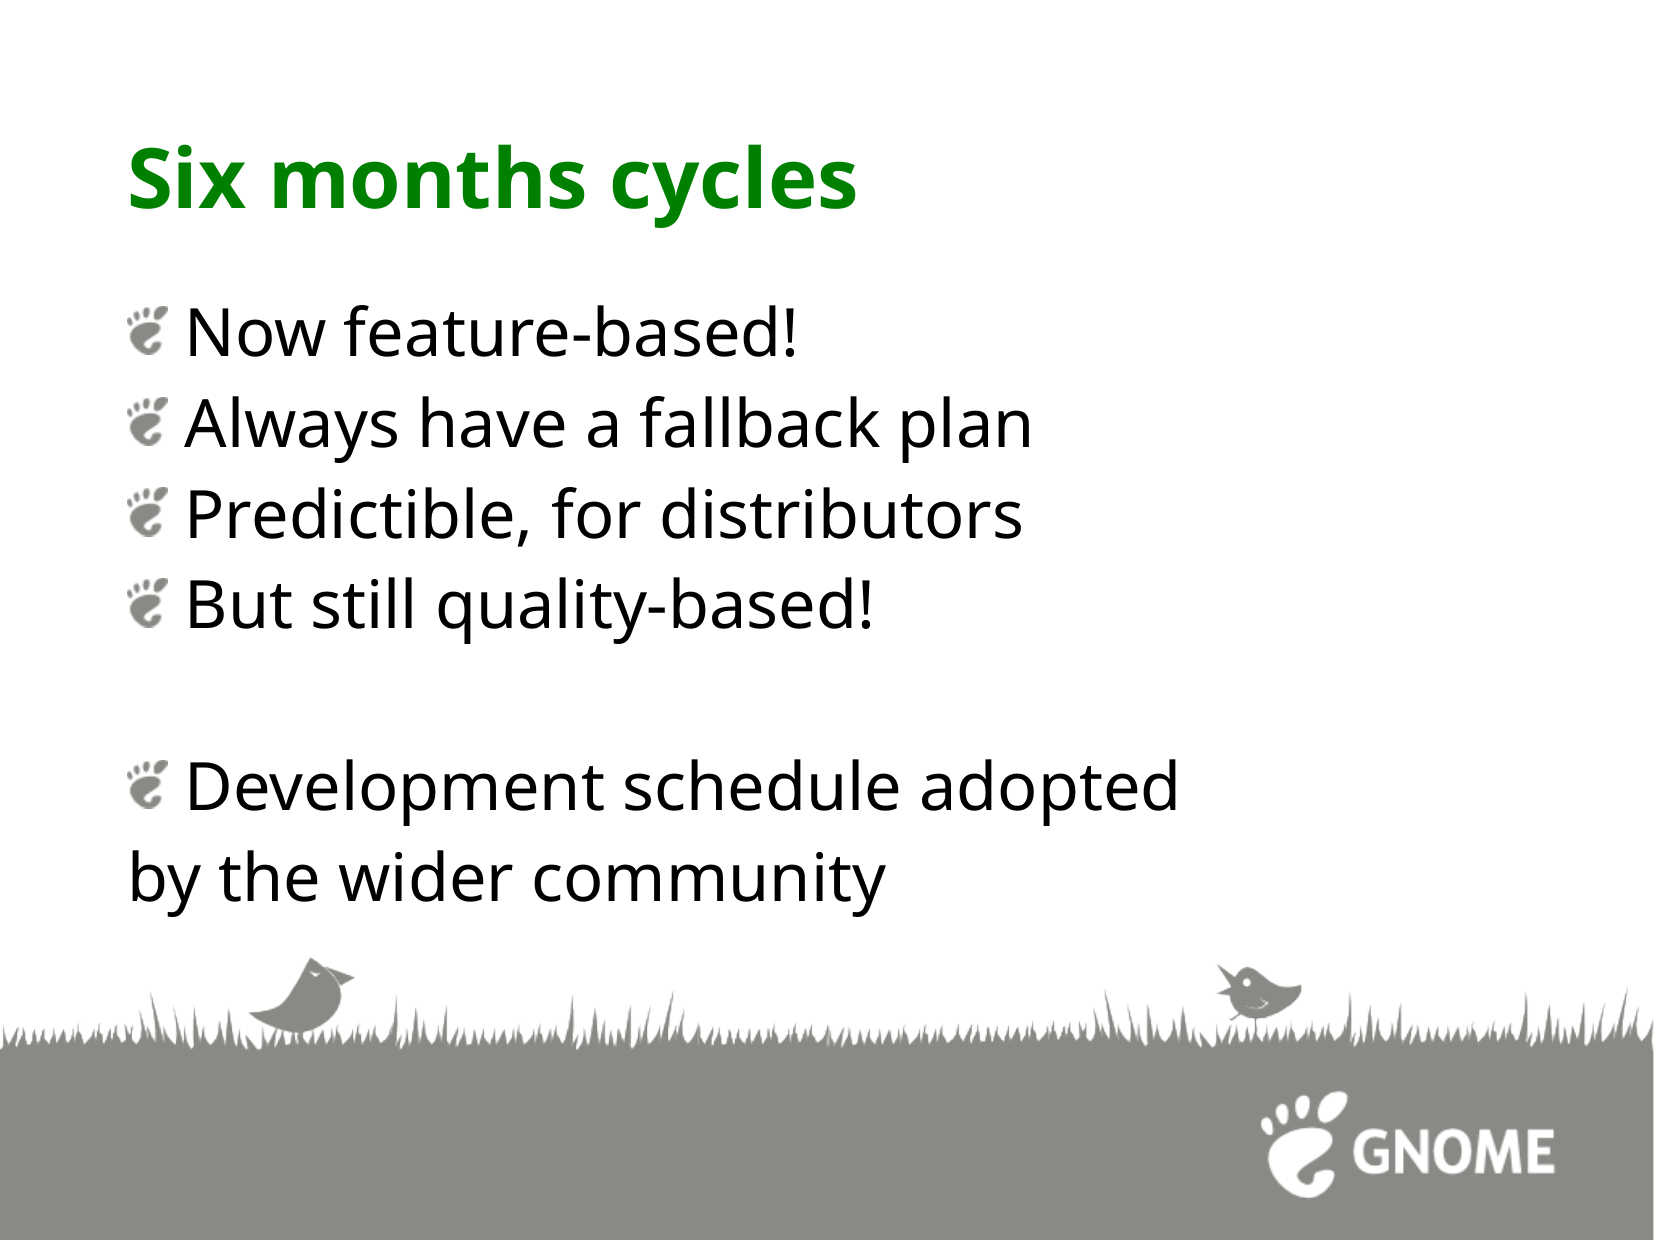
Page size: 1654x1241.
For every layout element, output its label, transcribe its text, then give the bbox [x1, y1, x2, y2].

picture [0, 0, 1654, 1241]
text_box Six months cycles [112, 112, 1276, 226]
text_box Now feature-based! Always have a fallback plan Predictible, for distributors But still quality-based! Development schedule adopted by the wider community [112, 277, 1276, 838]
